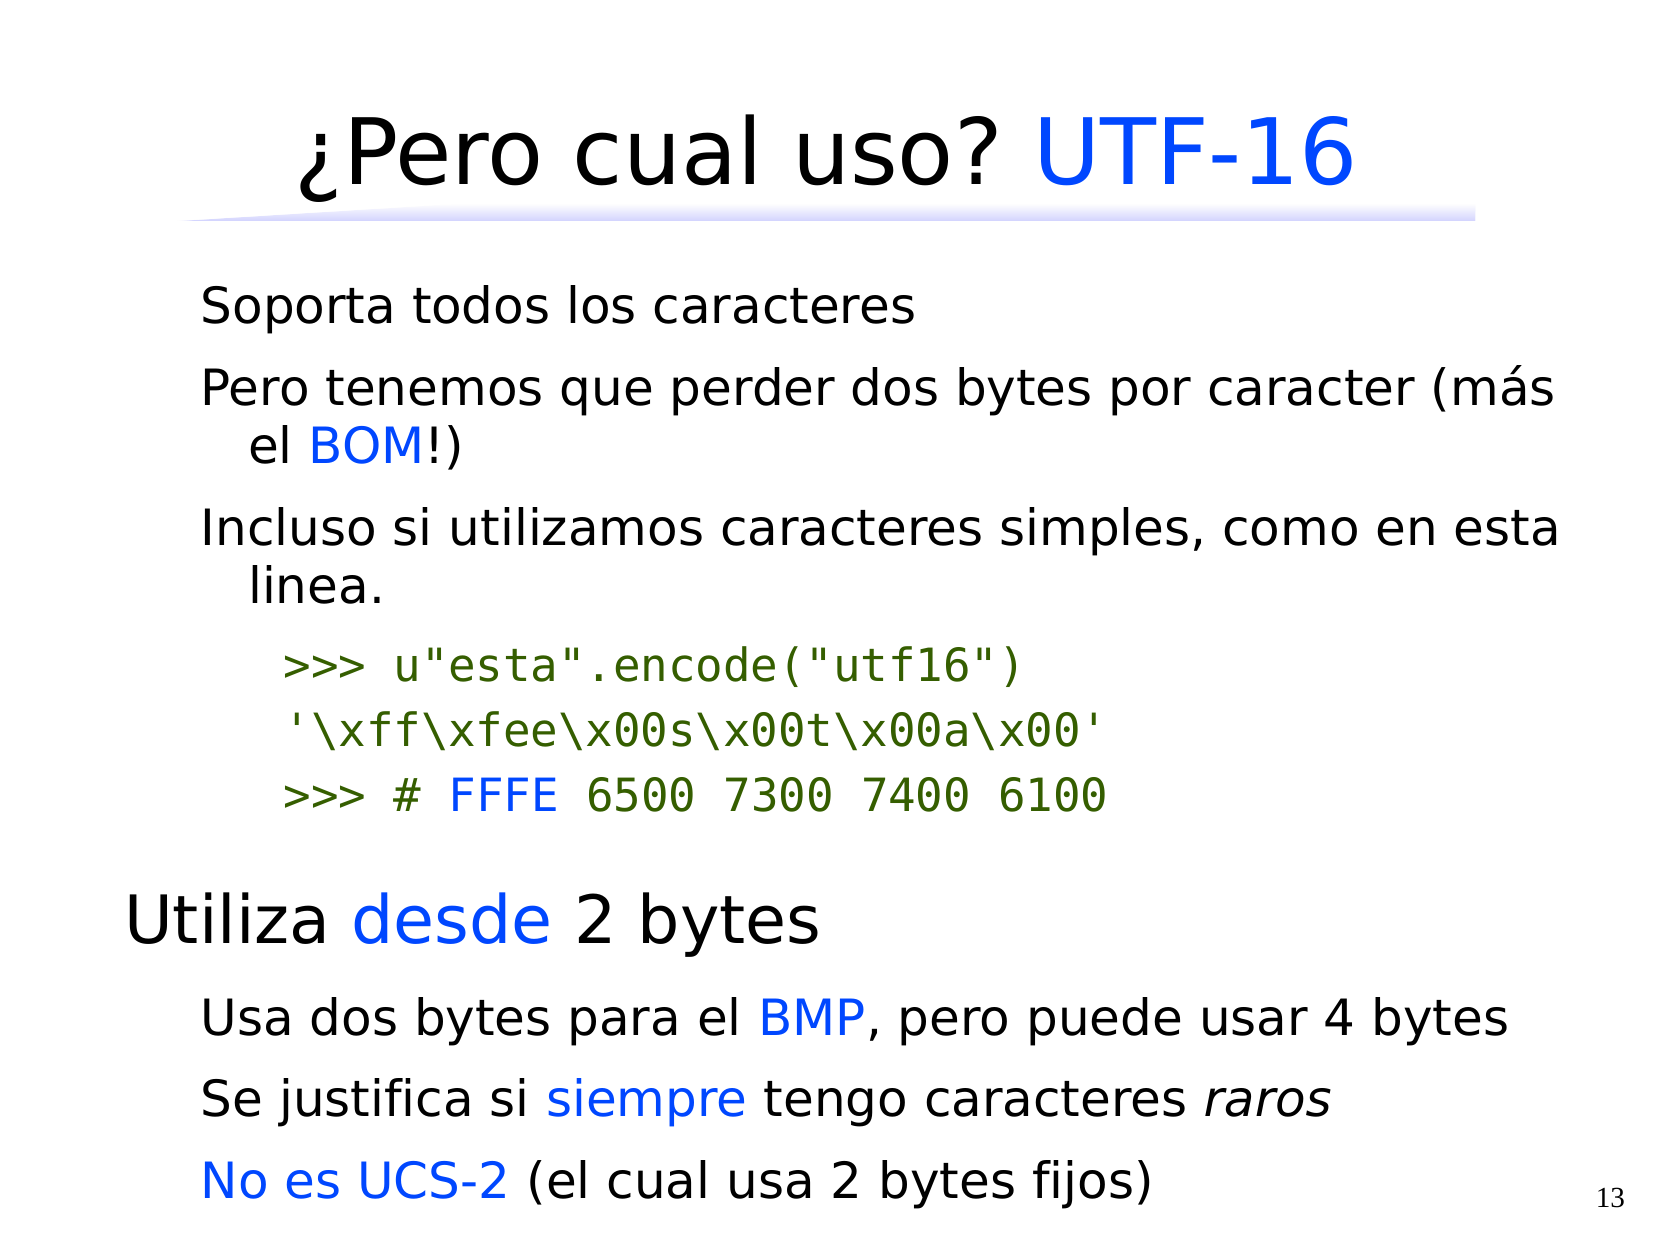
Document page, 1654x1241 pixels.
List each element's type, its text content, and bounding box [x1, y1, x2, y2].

list Soporta todos los caracteres Pero tenemos que perder dos bytes por caracter (más el BOM!) Incluso si utilizamos caracteres simples, como en esta linea. >>> u"esta".encode("utf16") '\xff\xfee\x00s\x00t\x00a\x00' >>> # FFFE 6500 7300 7400 6100 Utiliza desde 2 bytes Usa dos bytes para el BMP, pero puede usar 4 bytes Se justifica si siempre tengo caracteres raros No es UCS-2 (el cual usa 2 bytes fijos) [106, 276, 1595, 1211]
title ¿Pero cual uso? UTF-16 [82, 49, 1571, 257]
